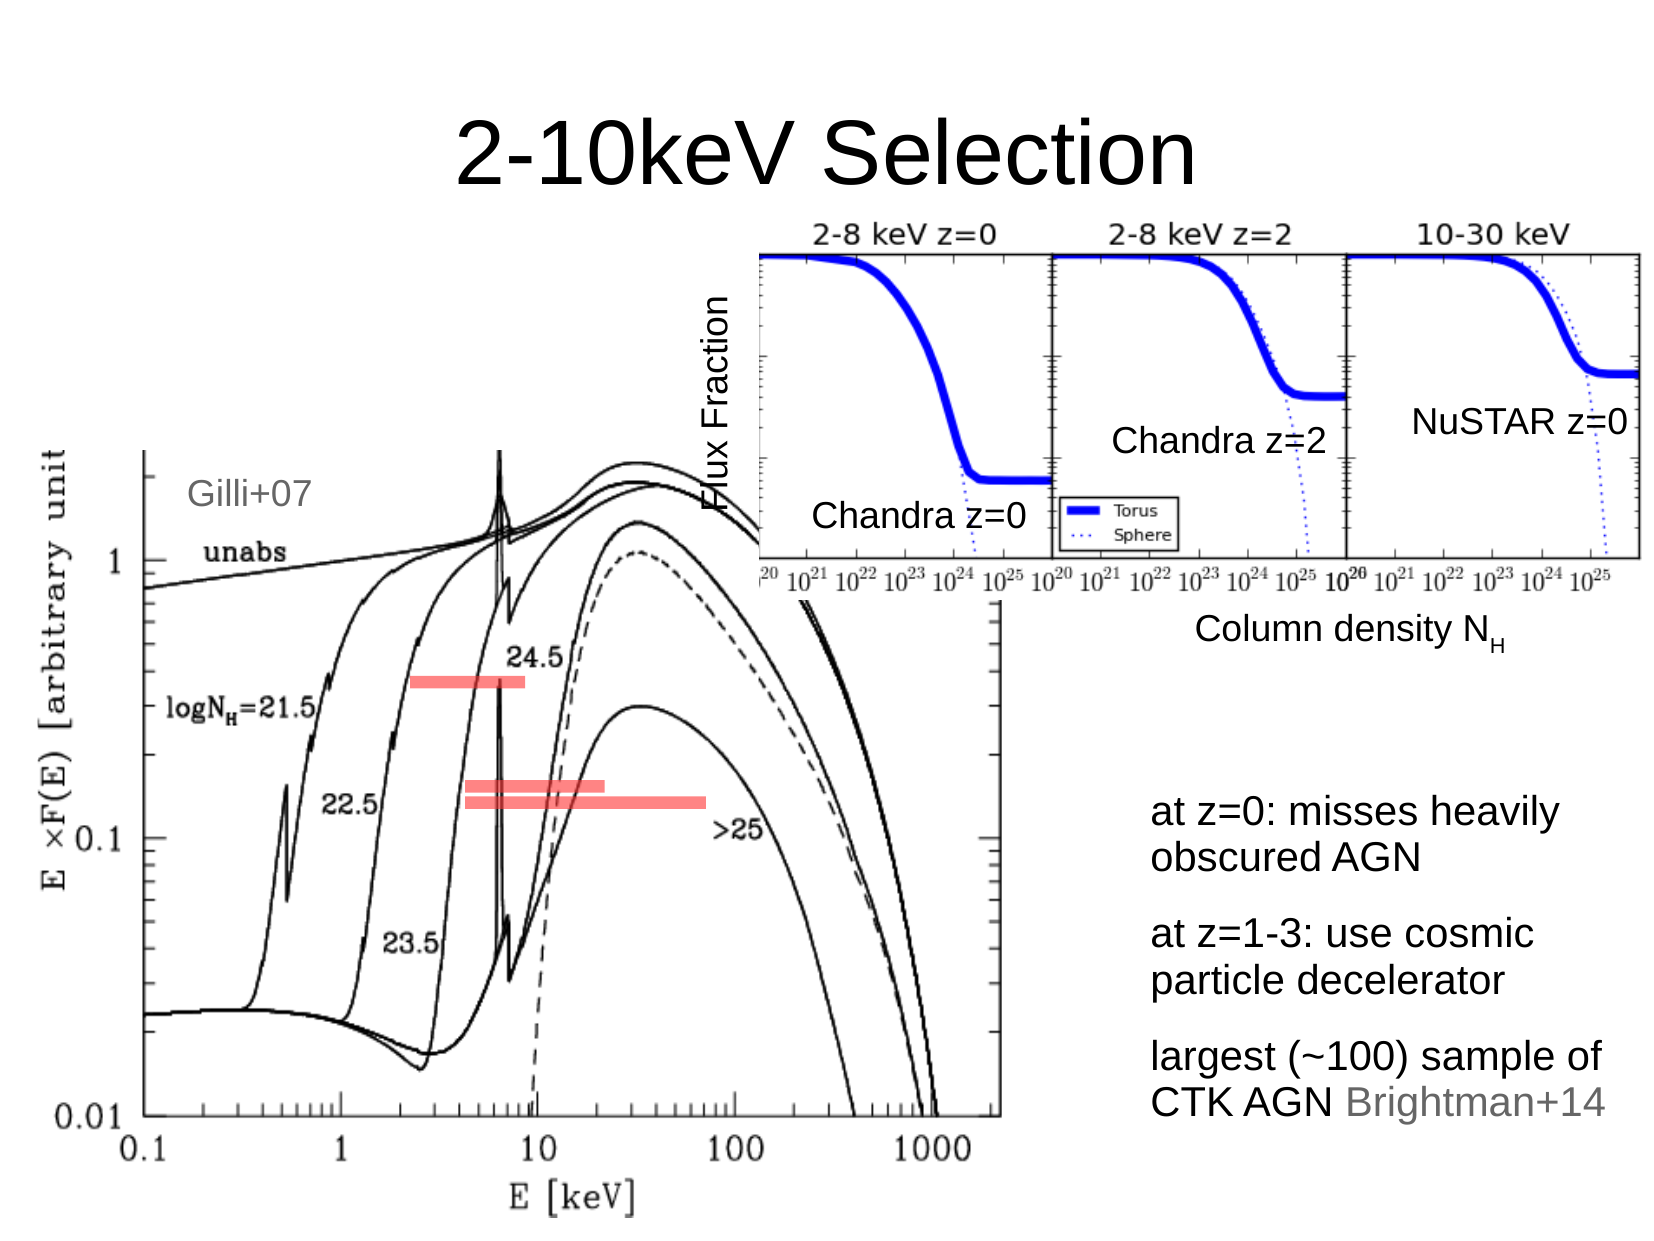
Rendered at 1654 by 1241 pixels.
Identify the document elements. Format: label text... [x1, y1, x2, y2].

text_box Column density NH [1050, 600, 1651, 666]
list at z=0: misses heavily obscured AGN at z=1-3: use cosmic particle decelerator largest (~100) sample of CTK AGN Brightman+14 [1079, 787, 1643, 1201]
text_box Gilli+07 [172, 464, 537, 544]
picture [37, 207, 1654, 1218]
text_box NuSTAR z=0 [1396, 392, 1654, 450]
title 2-10keV Selection [82, 49, 1571, 257]
text_box Chandra z=2 [1096, 412, 1397, 469]
text_box Chandra z=0 [796, 487, 1097, 544]
text_box Flux Fraction [685, 169, 823, 638]
